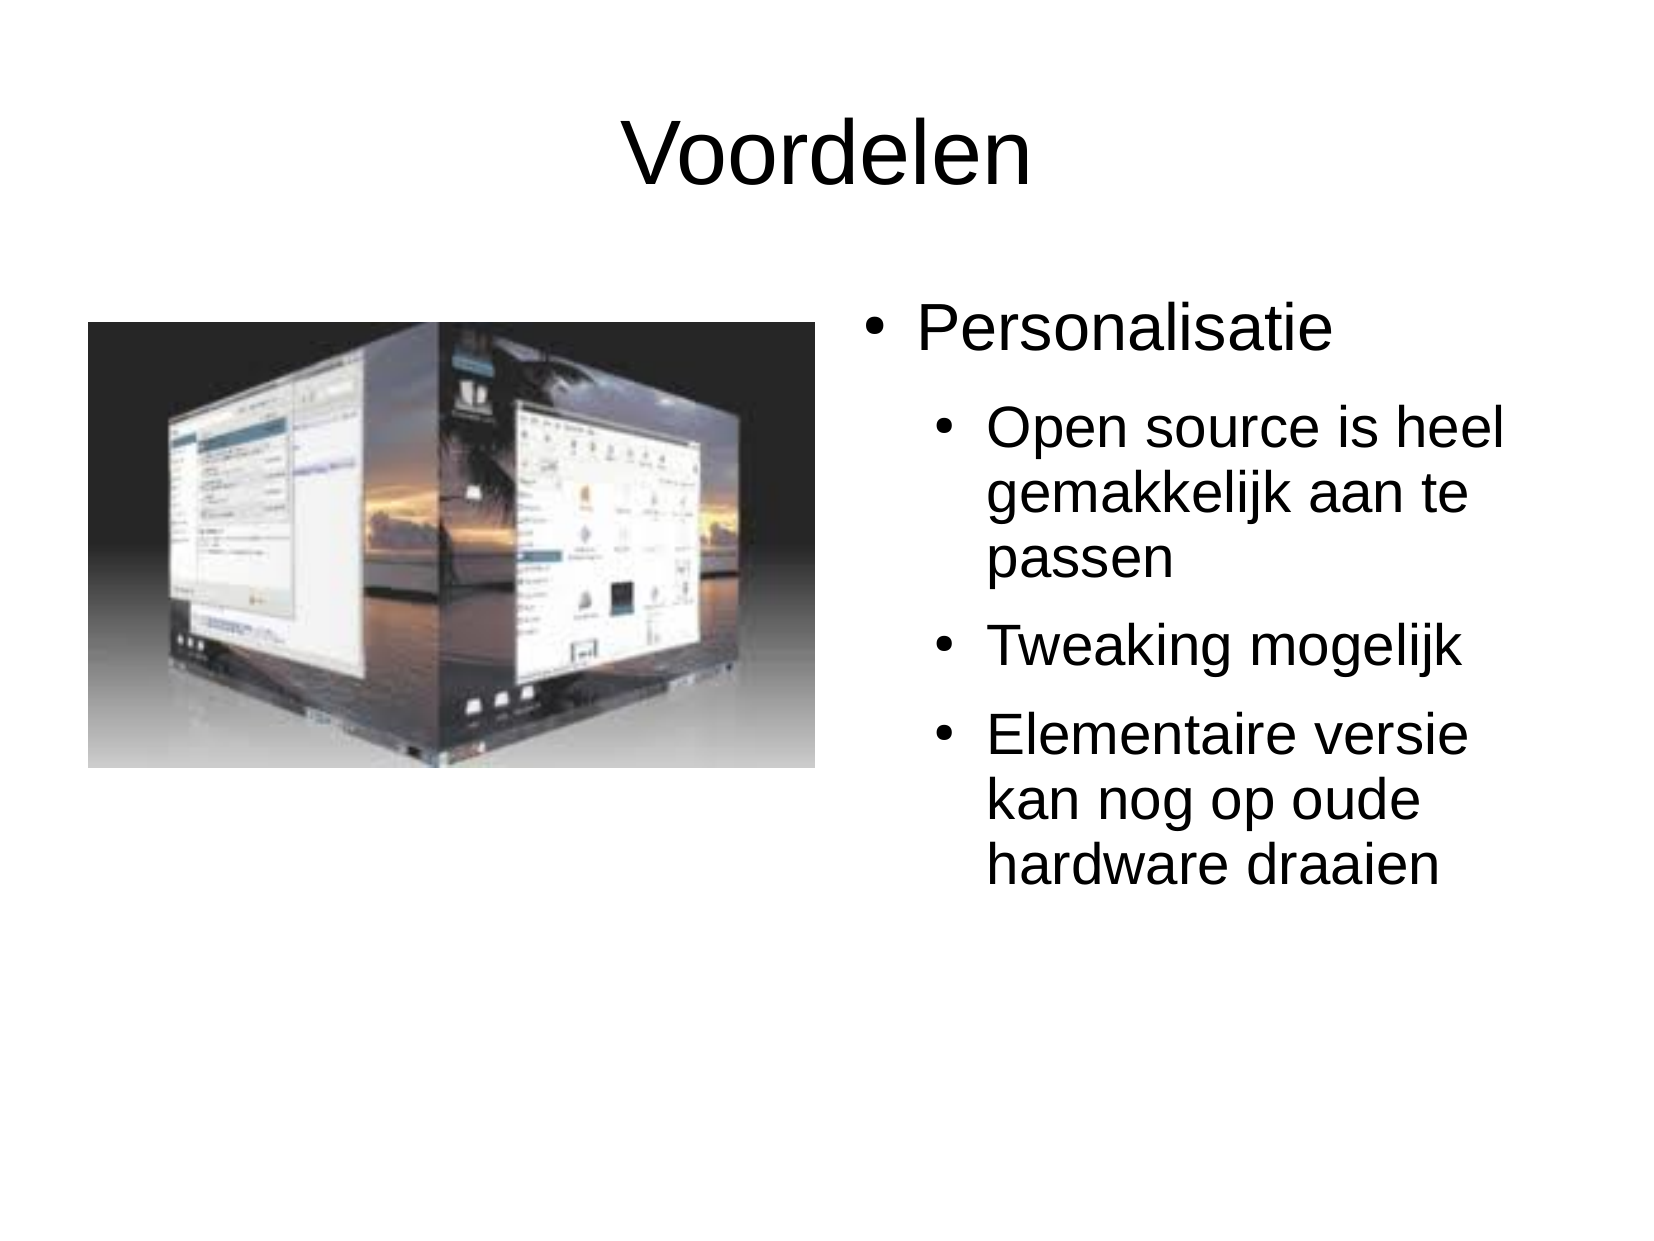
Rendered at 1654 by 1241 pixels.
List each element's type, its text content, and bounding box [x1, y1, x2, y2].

list Personalisatie Open source is heel gemakkelijk aan te passen Tweaking mogelijk Elementaire versie kan nog op oude hardware draaien [845, 290, 1572, 1109]
picture [88, 322, 815, 768]
title Voordelen [82, 56, 1571, 250]
